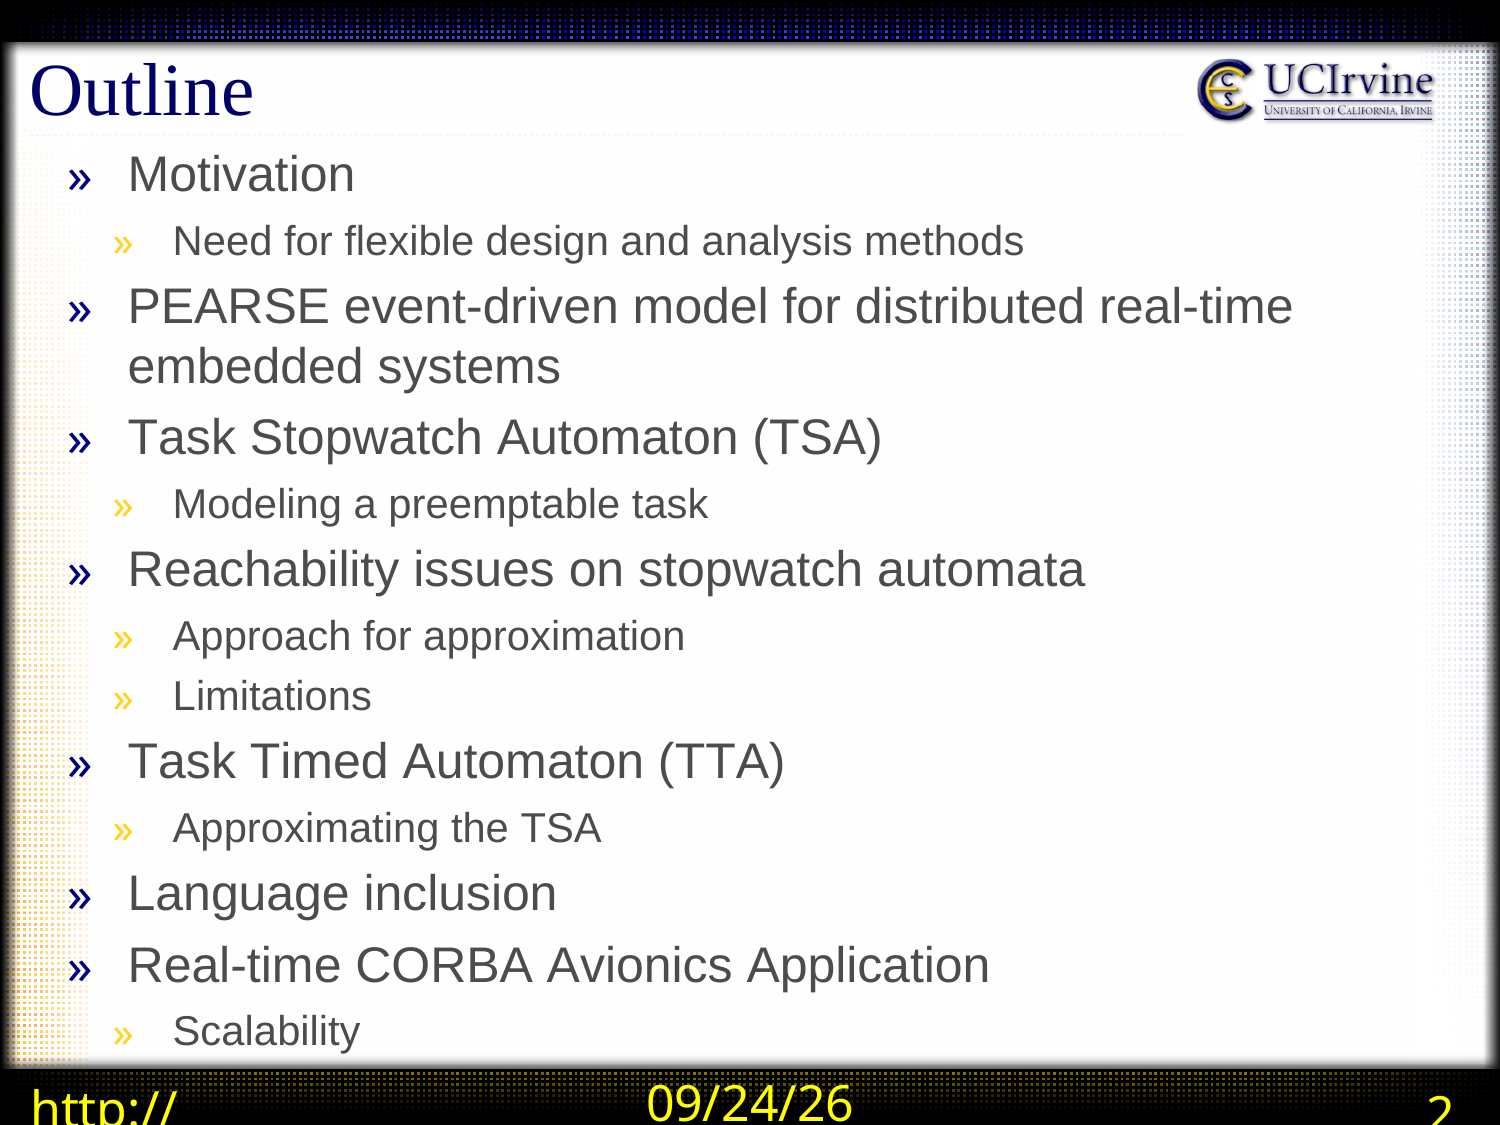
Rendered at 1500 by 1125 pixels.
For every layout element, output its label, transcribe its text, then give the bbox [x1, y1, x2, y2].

title Outline [15, 35, 1186, 145]
picture [39, 1103, 53, 1125]
picture [0, 0, 1500, 1125]
picture [105, 1103, 119, 1124]
list Motivation Need for flexible design and analysis methods PEARSE event-driven model for distributed real-time embedded systems Task Stopwatch Automaton (TSA) Modeling a preemptable task Reachability issues on stopwatch automata Approach for approximation Limitations Task Timed Automaton (TTA) Approximating the TSA Language inclusion Real-time CORBA Avionics Application Scalability [52, 135, 1448, 1081]
